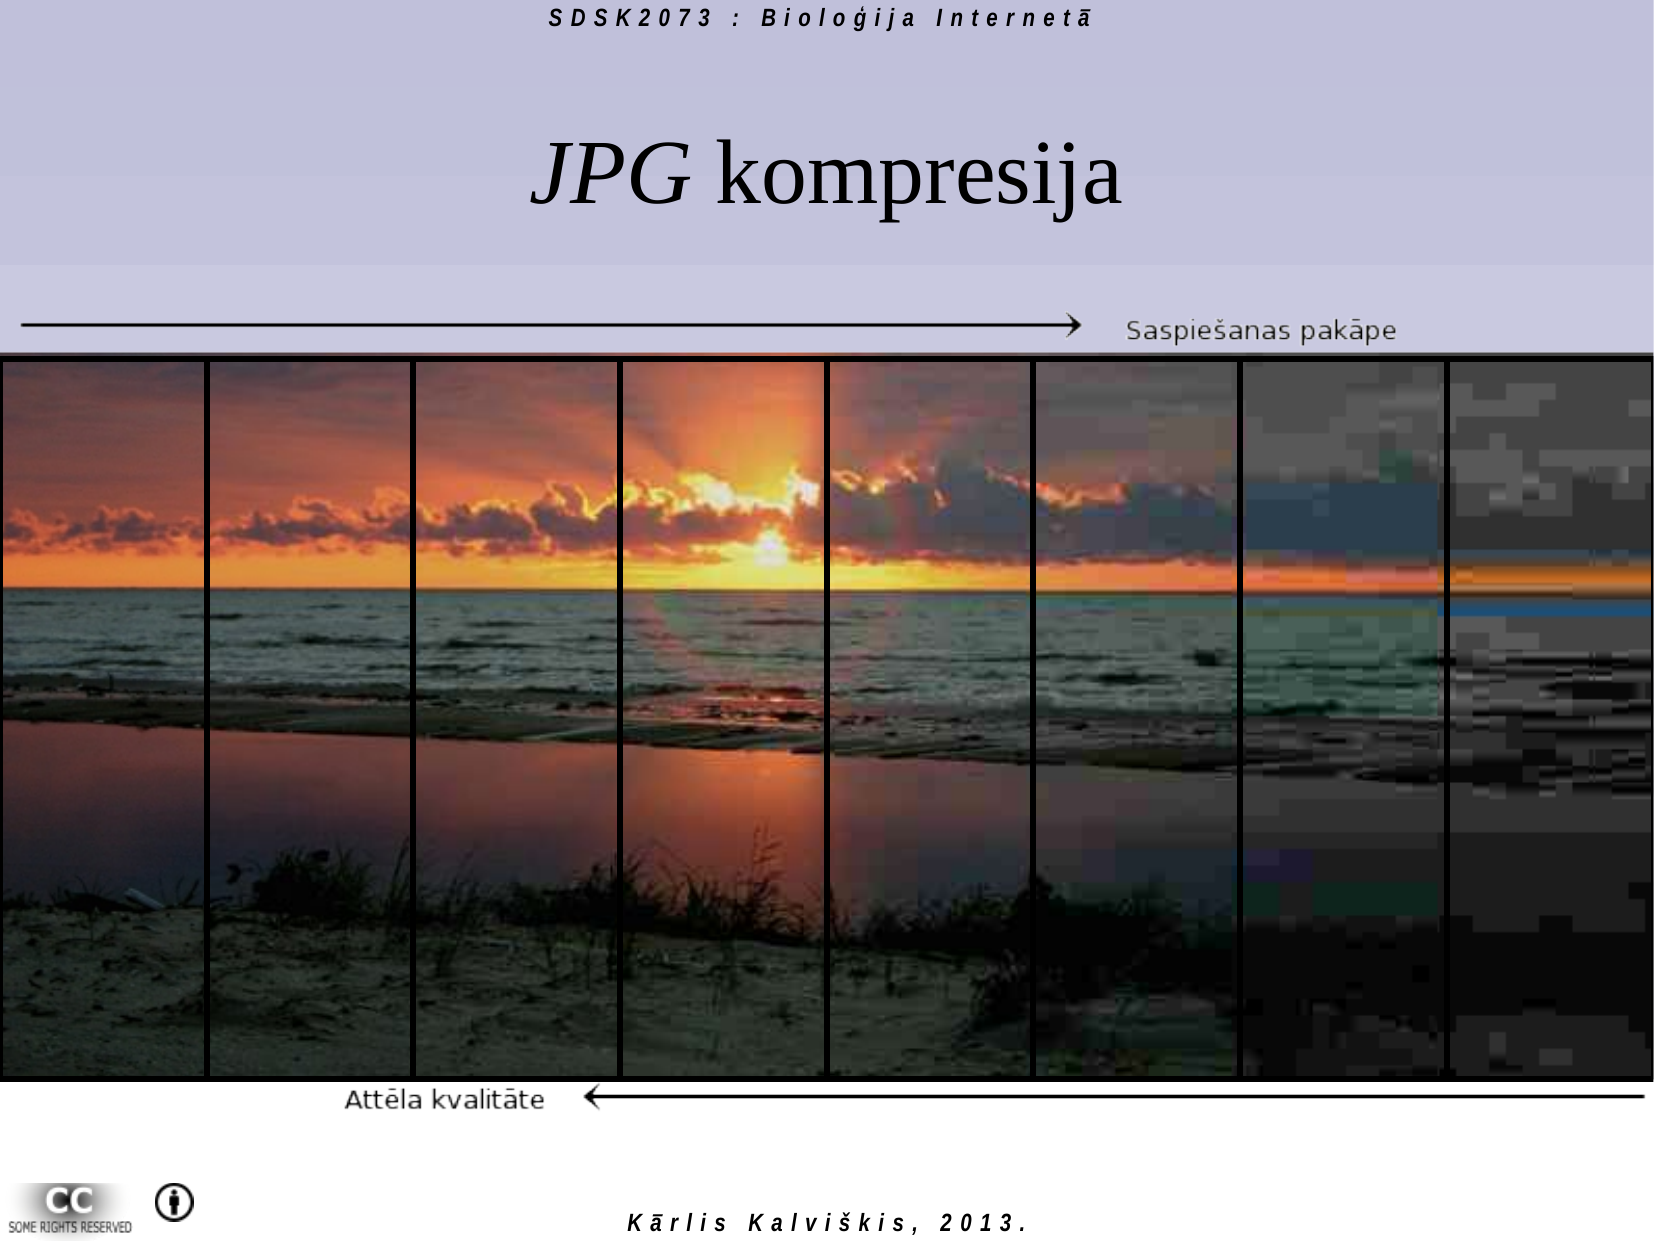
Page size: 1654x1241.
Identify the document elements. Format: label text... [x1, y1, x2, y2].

picture [0, 0, 1654, 356]
picture [210, 362, 410, 1076]
picture [1450, 362, 1651, 1076]
picture [830, 362, 1030, 1076]
picture [623, 362, 824, 1076]
picture [416, 362, 617, 1076]
picture [1243, 362, 1444, 1076]
picture [0, 1082, 1654, 1241]
picture [1036, 362, 1237, 1076]
picture [3, 362, 204, 1076]
title JPG kompresija [29, 49, 1625, 296]
